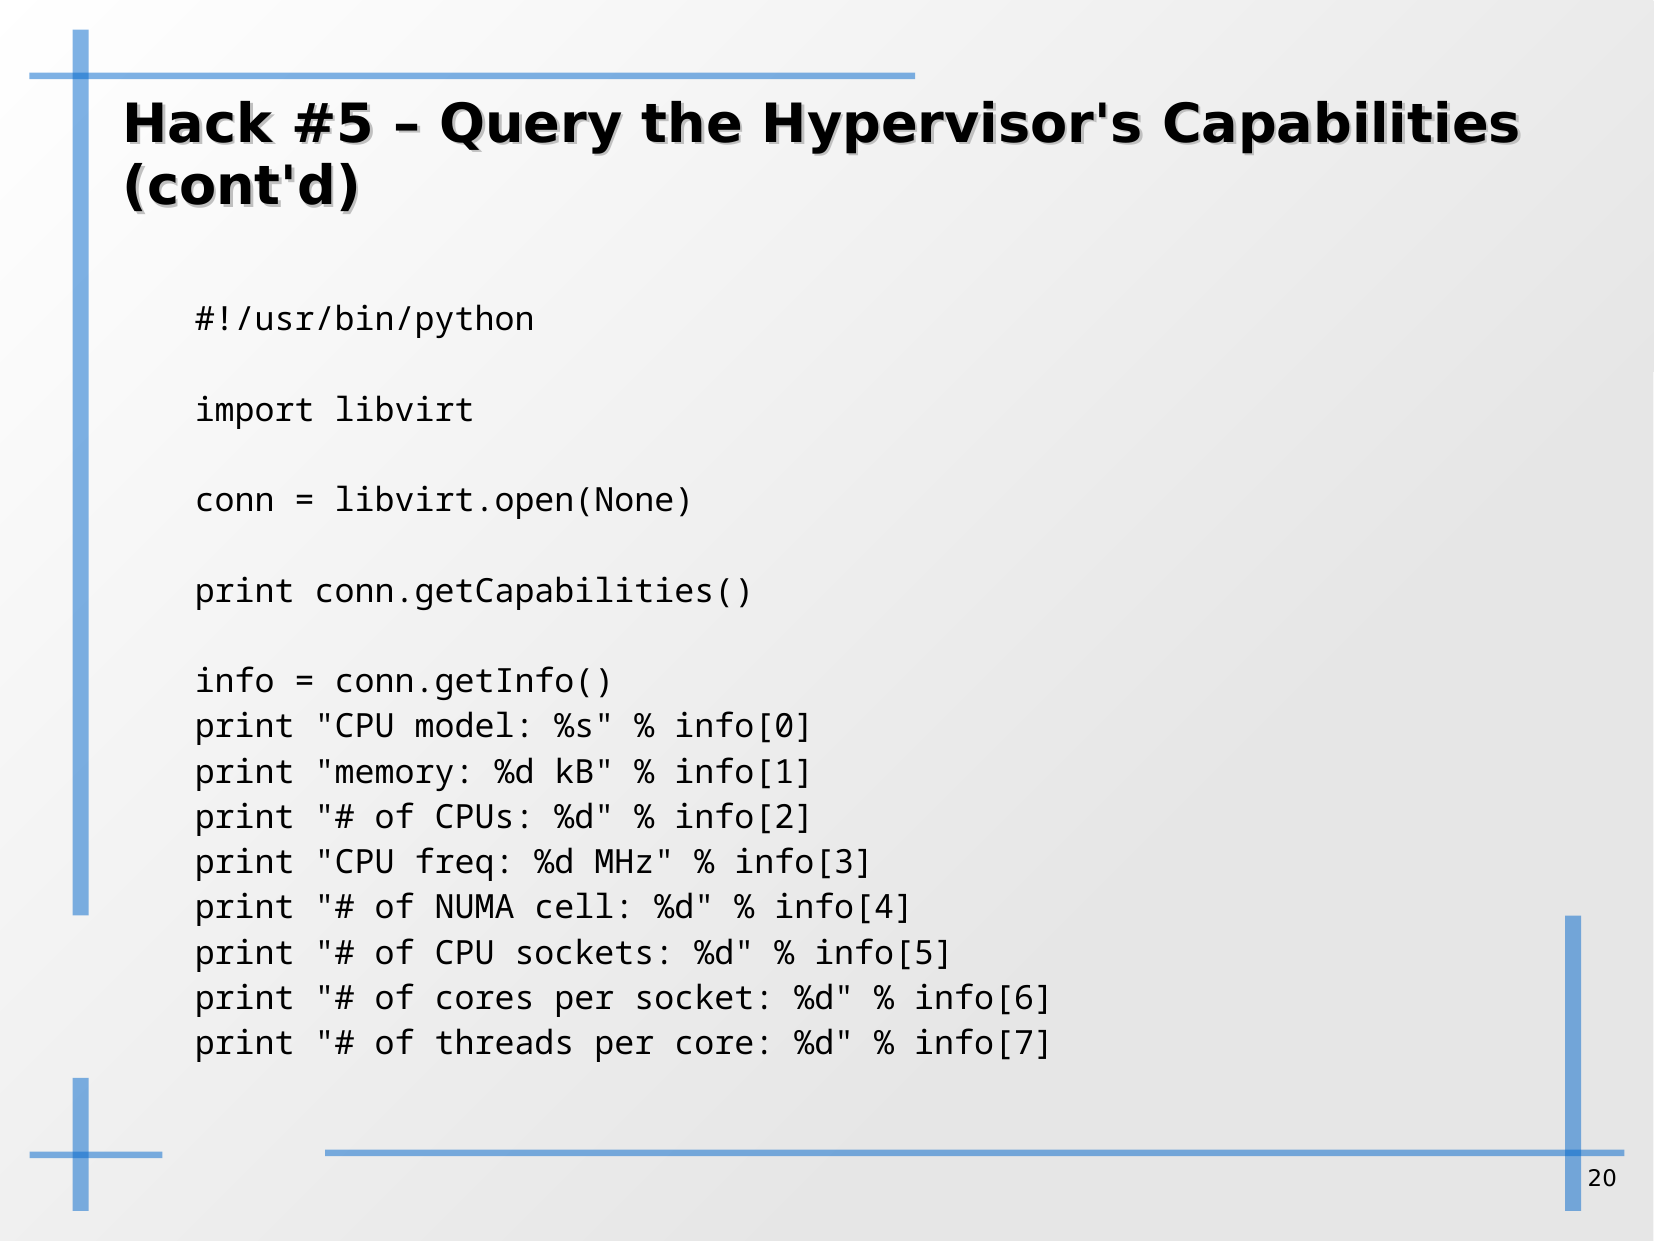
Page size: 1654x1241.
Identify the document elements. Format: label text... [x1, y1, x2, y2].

title Hack #5 – Query the Hypervisor's Capabilities (cont'd) [122, 91, 1524, 219]
text_box #!/usr/bin/python import libvirt conn = libvirt.open(None) print conn.getCapabilities() info = conn.getInfo() print "CPU model: %s" % info[0] print "memory: %d kB" % info[1] print "# of CPUs: %d" % info[2] print "CPU freq: %d MHz" % info[3] print "# of NUMA cell: %d" % info[4] print "# of CPU sockets: %d" % info[5] print "# of cores per socket: %d" % info[6] print "# of threads per core: %d" % info[7] [194, 295, 1654, 1181]
